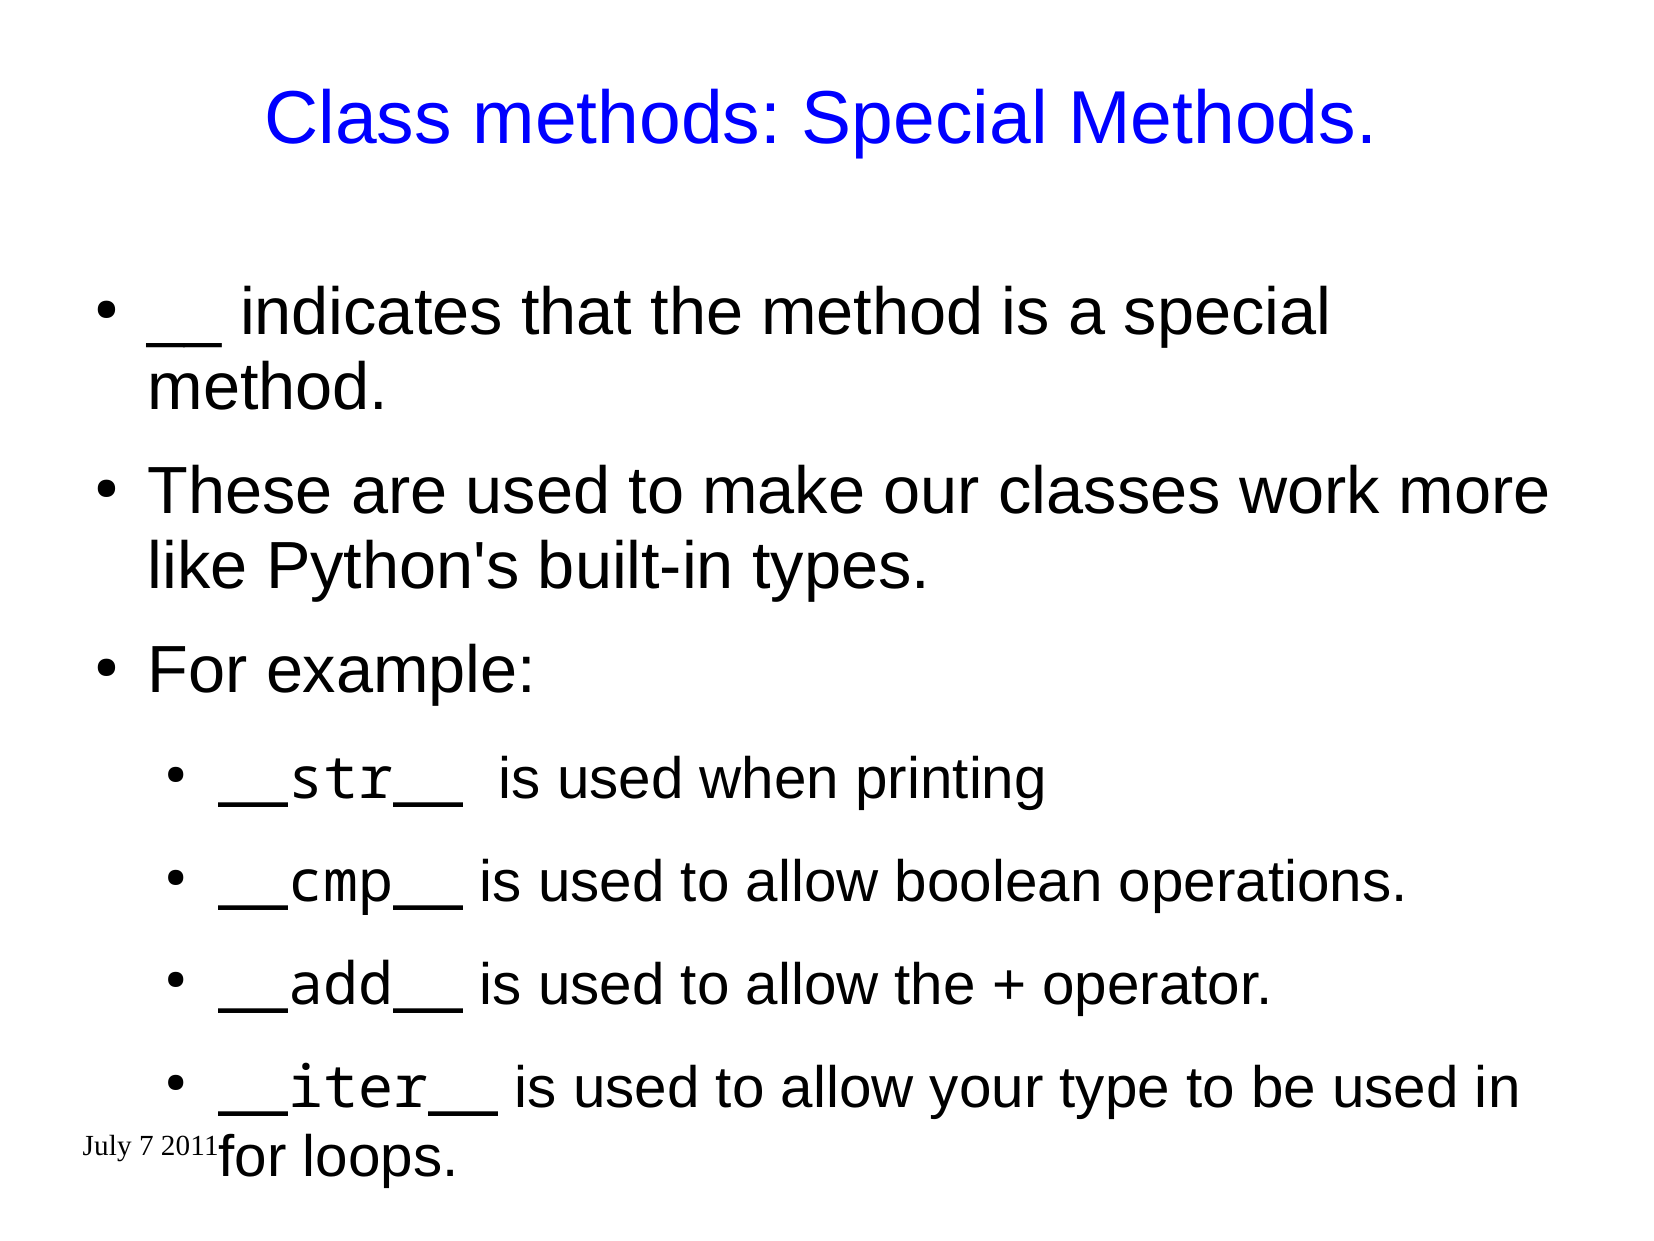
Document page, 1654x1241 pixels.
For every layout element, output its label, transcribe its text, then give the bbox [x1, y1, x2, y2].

title Class methods: Special Methods. [76, 58, 1565, 178]
list __ indicates that the method is a special method. These are used to make our classes work more like Python's built-in types. For example: __str__ is used when printing __cmp__ is used to allow boolean operations. __add__ is used to allow the + operator. __iter__ is used to allow your type to be used in for loops. [76, 274, 1565, 1139]
